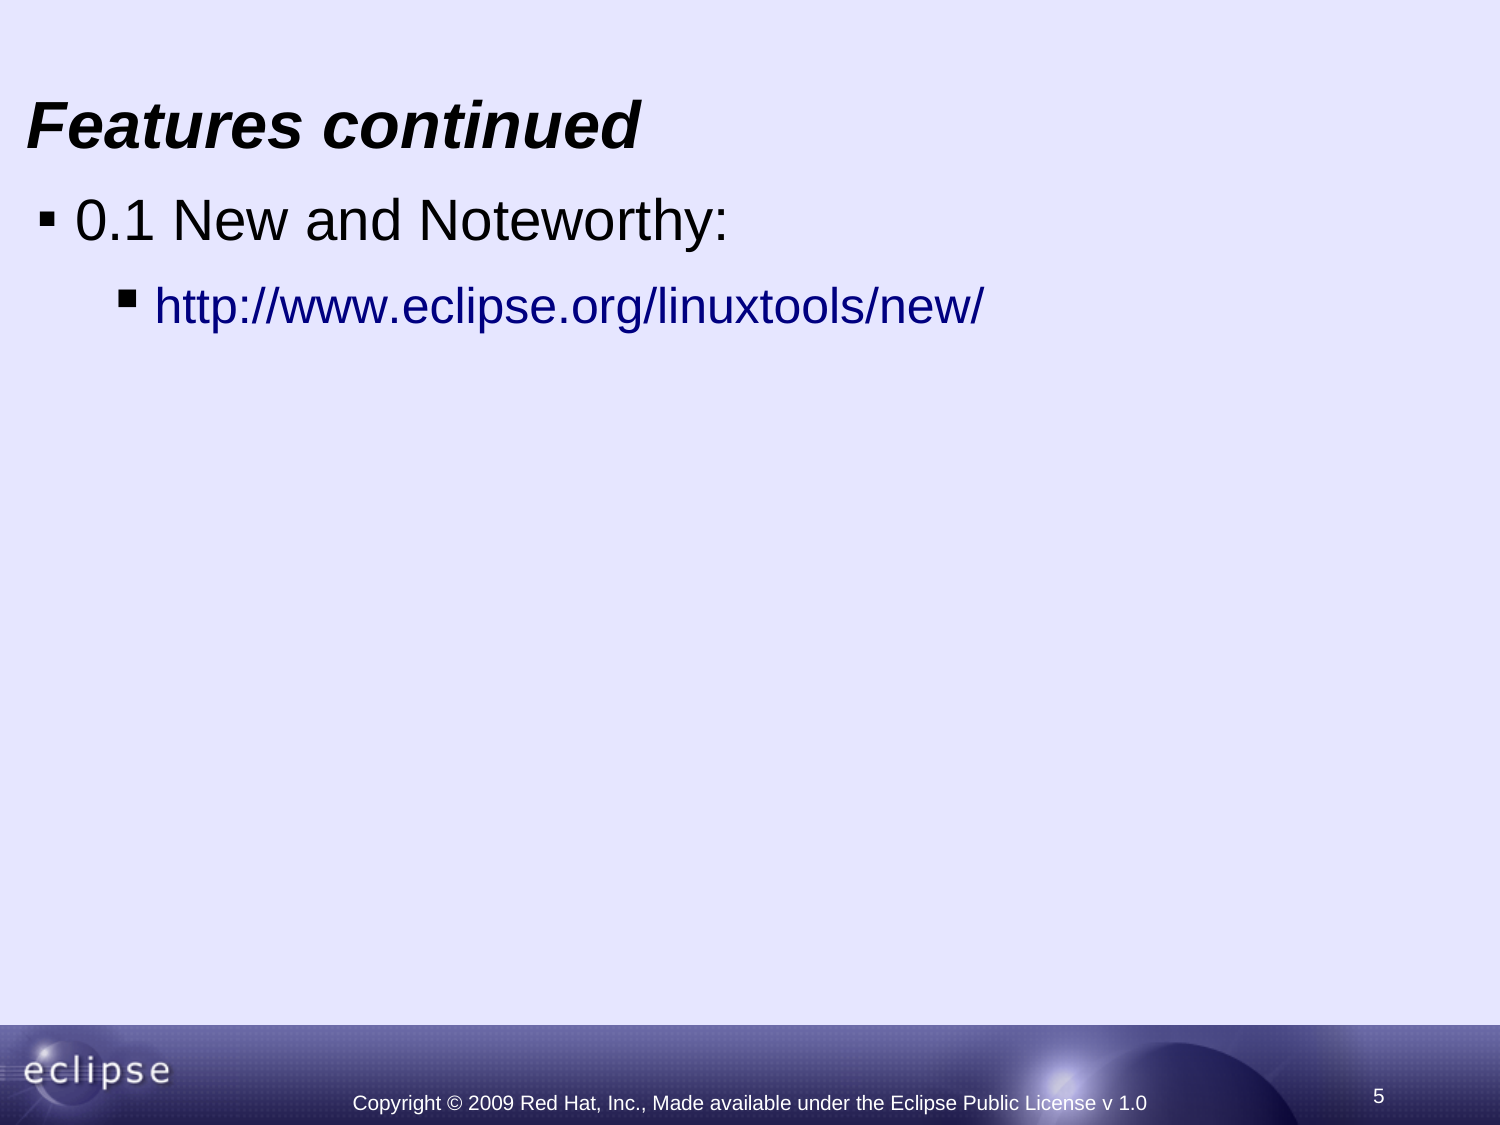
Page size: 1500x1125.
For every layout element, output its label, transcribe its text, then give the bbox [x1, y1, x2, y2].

picture [0, 1025, 1500, 1125]
title Features continued [26, 84, 1474, 172]
list 0.1 New and Noteworthy: http://www.eclipse.org/linuxtools/new/ [37, 187, 1463, 1021]
